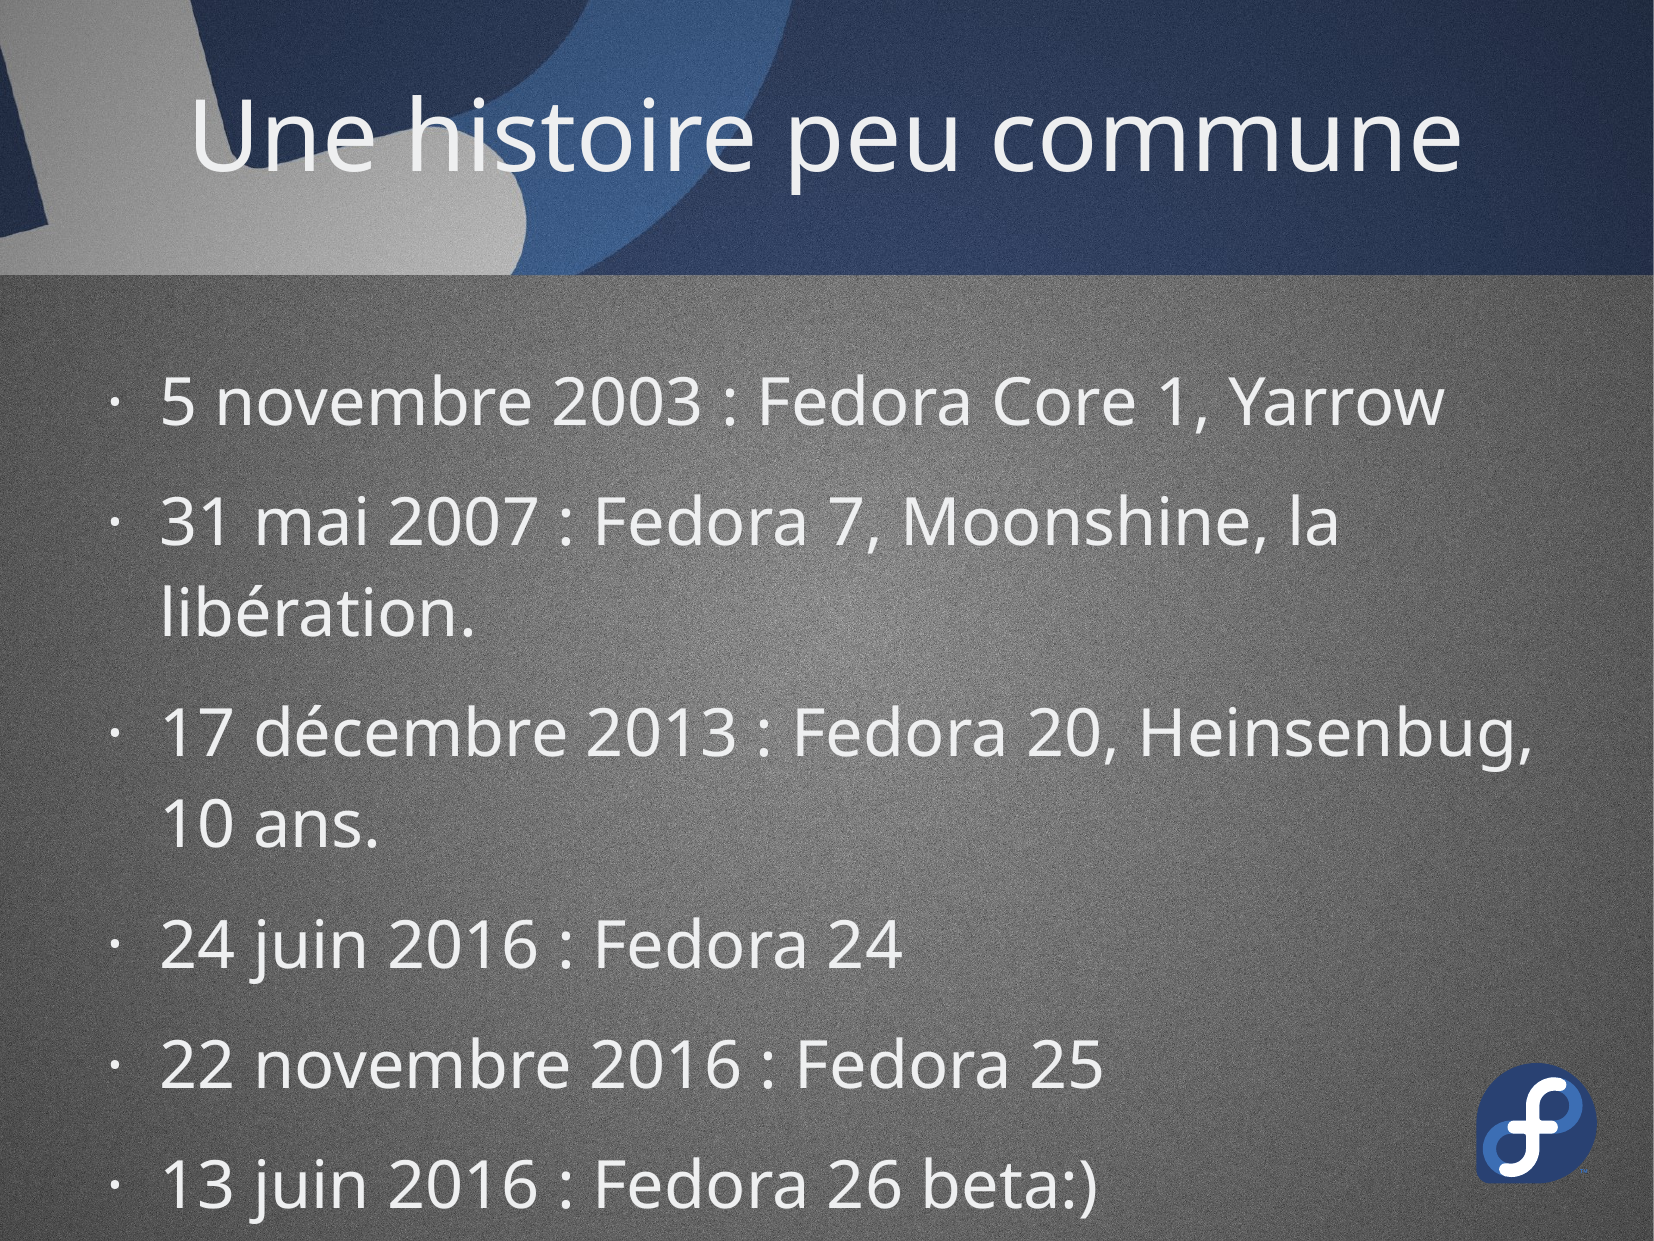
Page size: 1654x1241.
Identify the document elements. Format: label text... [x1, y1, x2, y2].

list 5 novembre 2003 : Fedora Core 1, Yarrow 31 mai 2007 : Fedora 7, Moonshine, la libération. 17 décembre 2013 : Fedora 20, Heinsenbug, 10 ans. 24 juin 2016 : Fedora 24 22 novembre 2016 : Fedora 25 13 juin 2016 : Fedora 26 beta:) [88, 354, 1565, 1120]
title Une histoire peu commune [88, 29, 1565, 237]
picture [0, 0, 1654, 1241]
